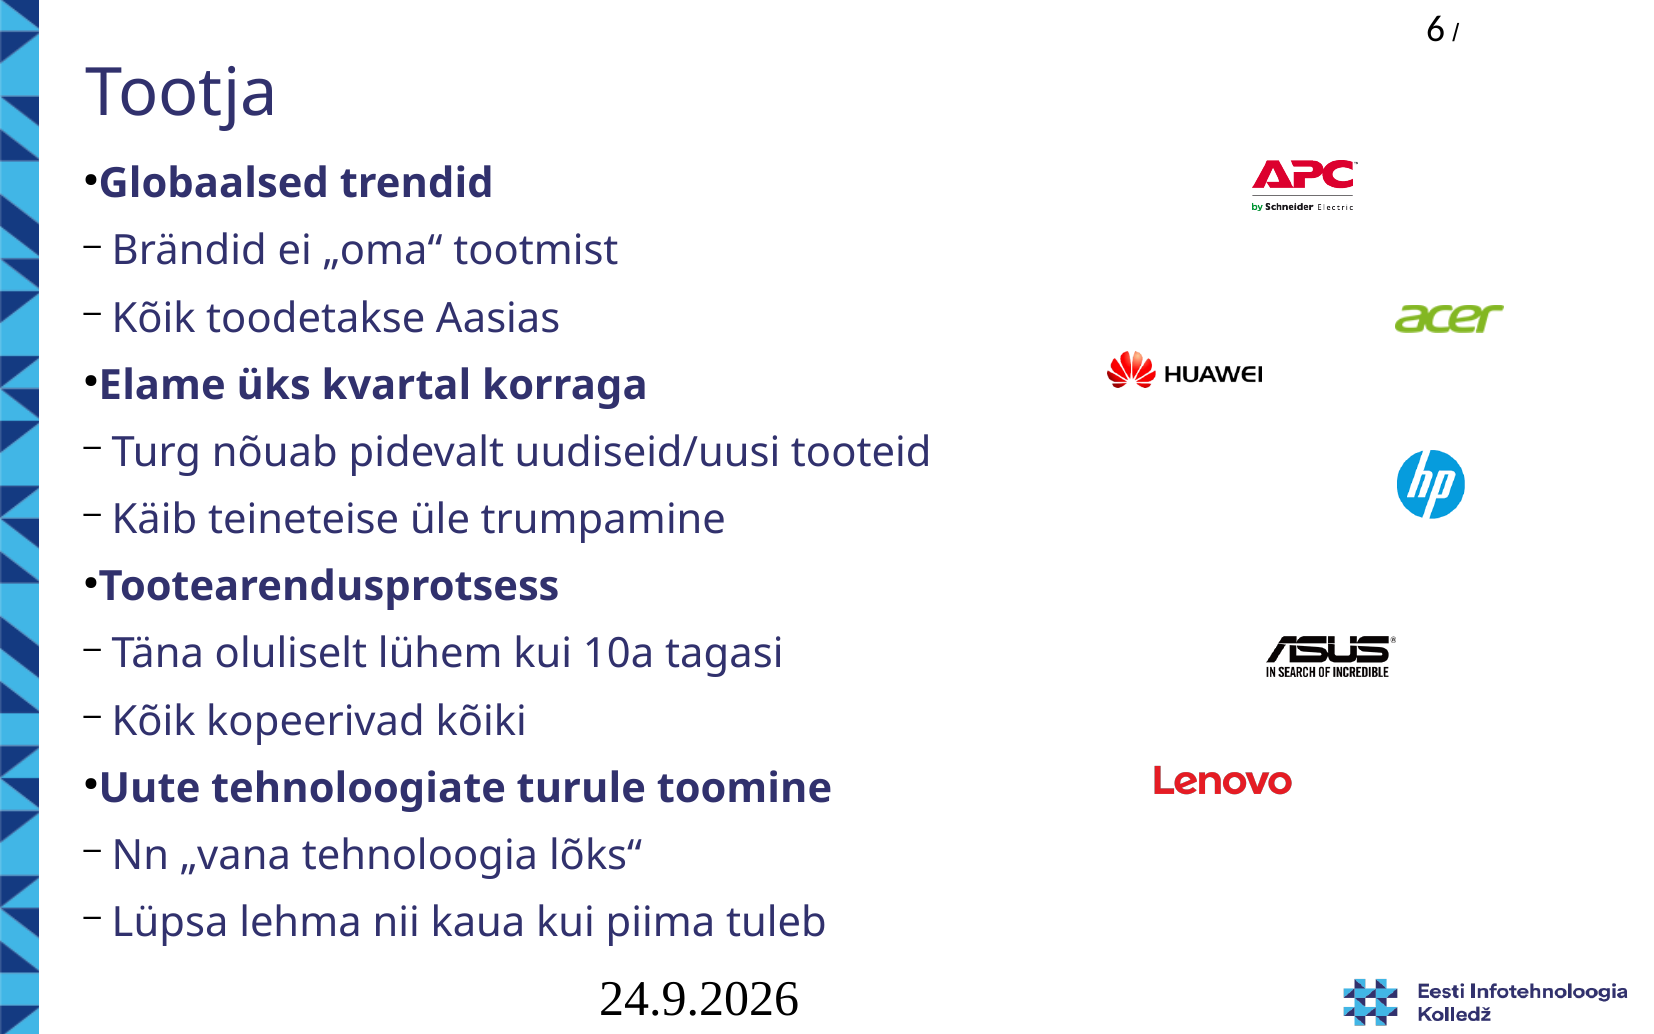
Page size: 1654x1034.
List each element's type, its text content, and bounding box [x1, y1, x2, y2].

text_box 26.2.2017 [584, 962, 1108, 1013]
picture [1152, 709, 1294, 851]
list Globaalsed trendid Brändid ei „oma“ tootmist Kõik toodetakse Aasias Elame üks kvartal korraga Turg nõuab pidevalt uudiseid/uusi tooteid Käib teineteise üle trumpamine Tootearendusprotsess Täna oluliselt lühem kui 10a tagasi Kõik kopeerivad kõiki Uute tehnoloogiate turule toomine Nn „vana tehnoloogia lõks“ Lüpsa lehma nii kaua kui piima tuleb [68, 158, 1630, 962]
title Tootja [70, 41, 1630, 130]
picture [1357, 440, 1503, 529]
